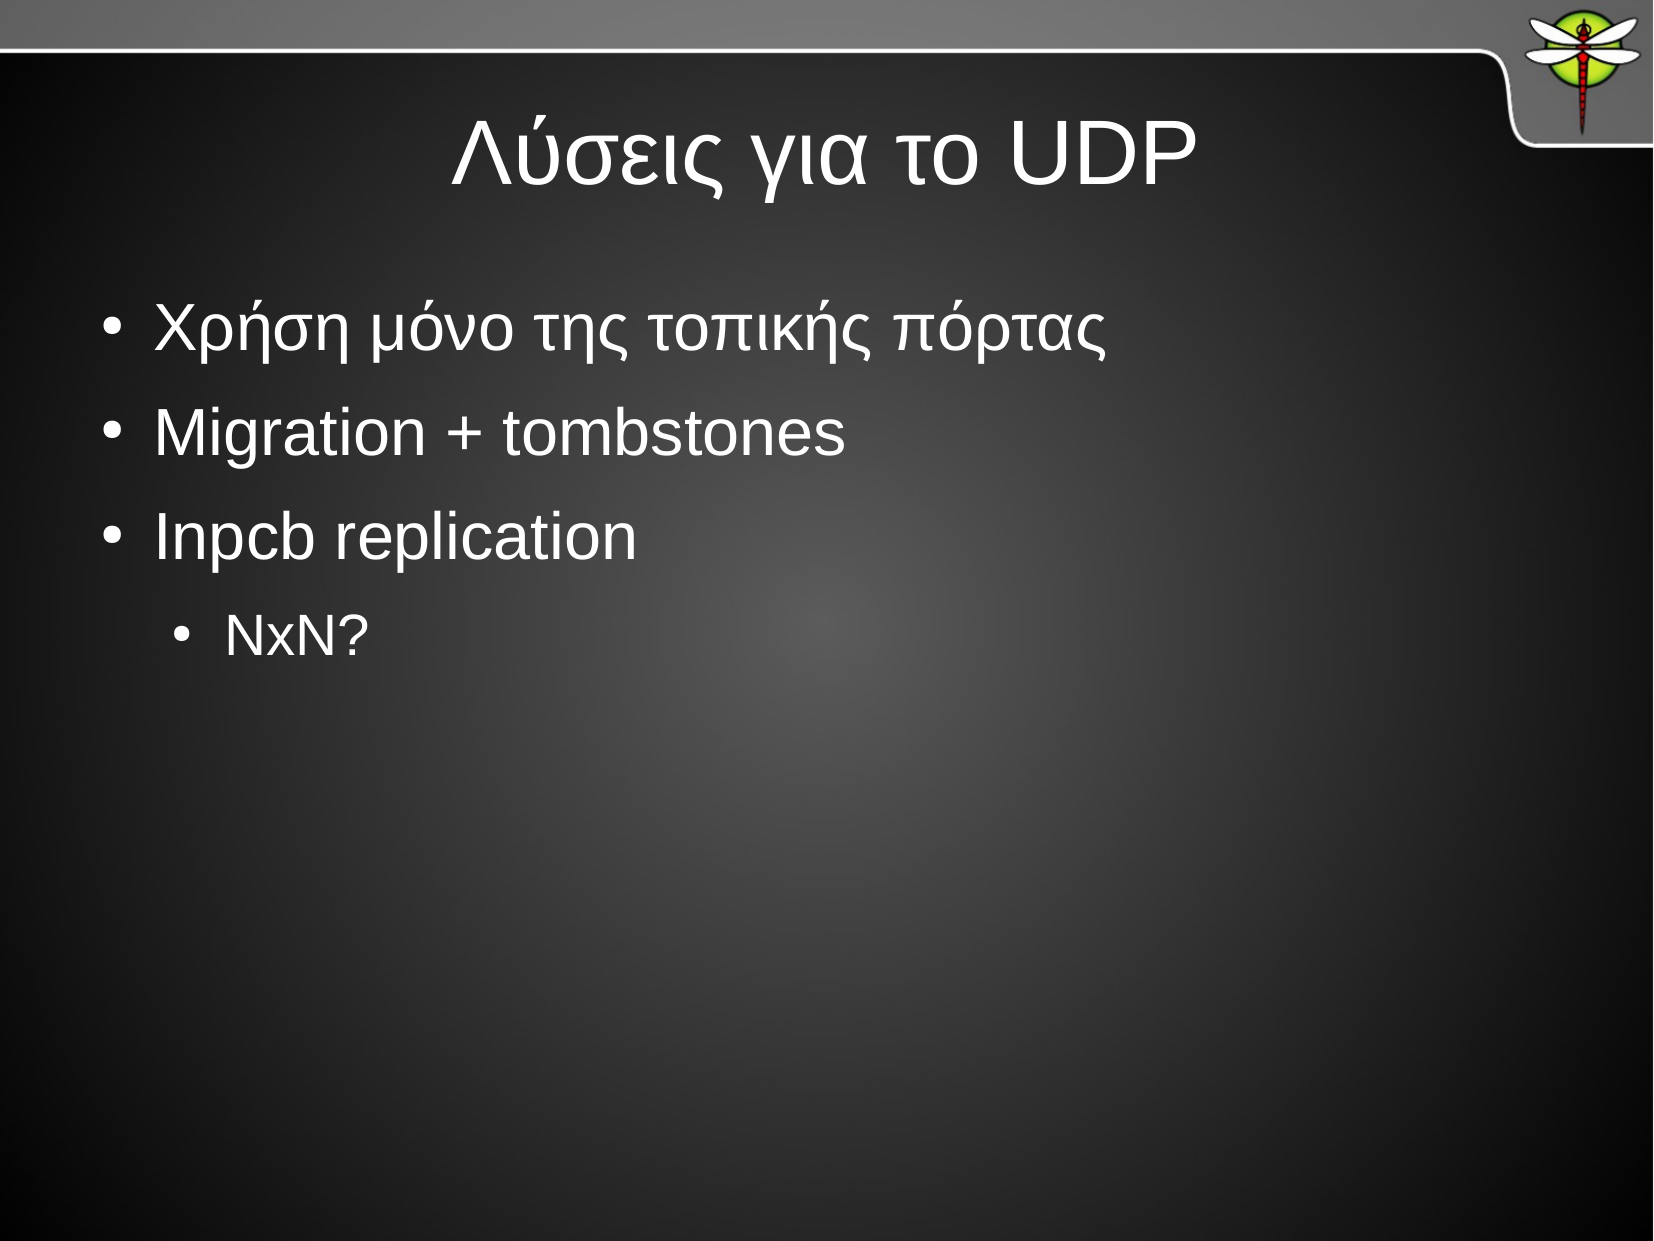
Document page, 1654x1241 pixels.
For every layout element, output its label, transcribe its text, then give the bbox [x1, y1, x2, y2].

list Χρήση μόνο της τοπικής πόρτας Migration + tombstones Inpcb replication NxN? [82, 290, 1571, 1109]
picture [0, 0, 1654, 1241]
title Λύσεις για το UDP [82, 49, 1571, 257]
